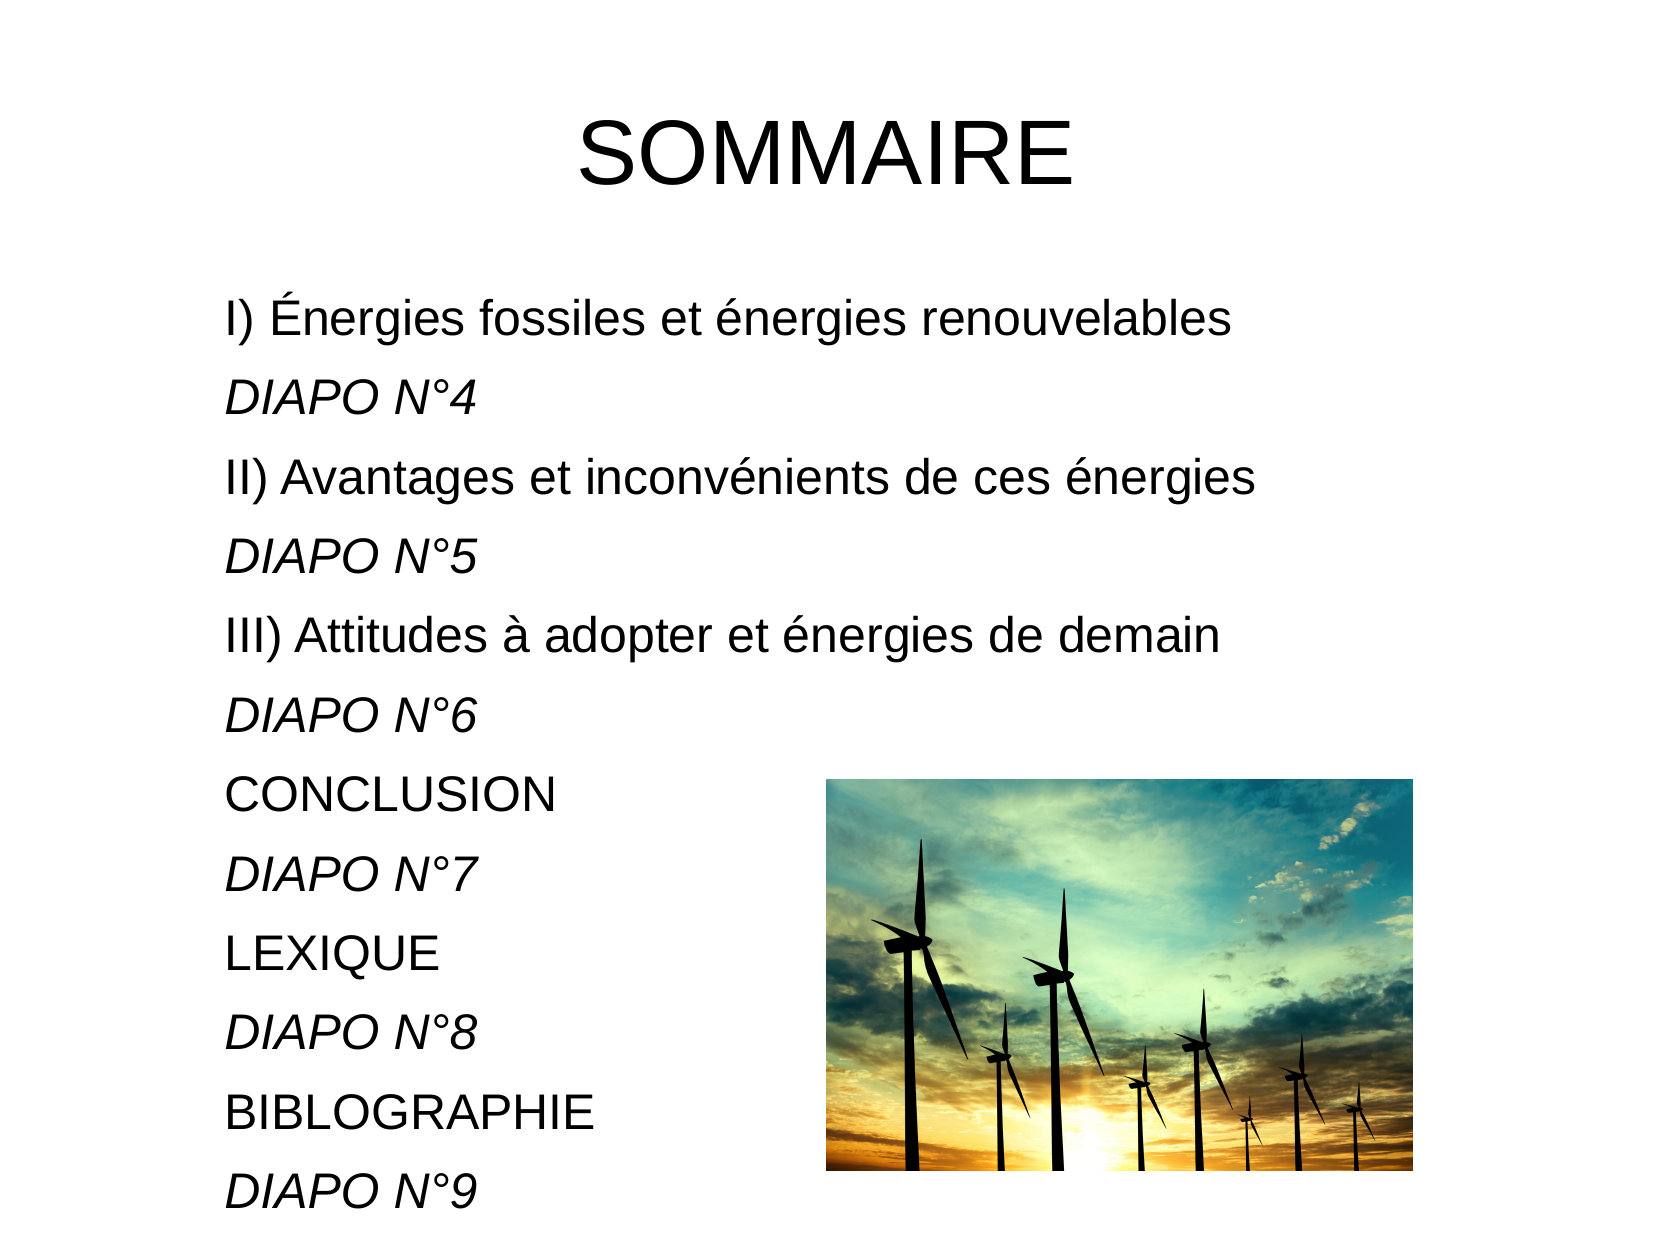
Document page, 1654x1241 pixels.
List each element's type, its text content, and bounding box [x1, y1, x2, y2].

picture [826, 779, 1413, 1171]
list I) Énergies fossiles et énergies renouvelables DIAPO N°4 II) Avantages et inconvénients de ces énergies DIAPO N°5 III) Attitudes à adopter et énergies de demain DIAPO N°6 CONCLUSION DIAPO N°7 LEXIQUE DIAPO N°8 BIBLOGRAPHIE DIAPO N°9 [82, 290, 1571, 1010]
title SOMMAIRE [82, 49, 1571, 257]
